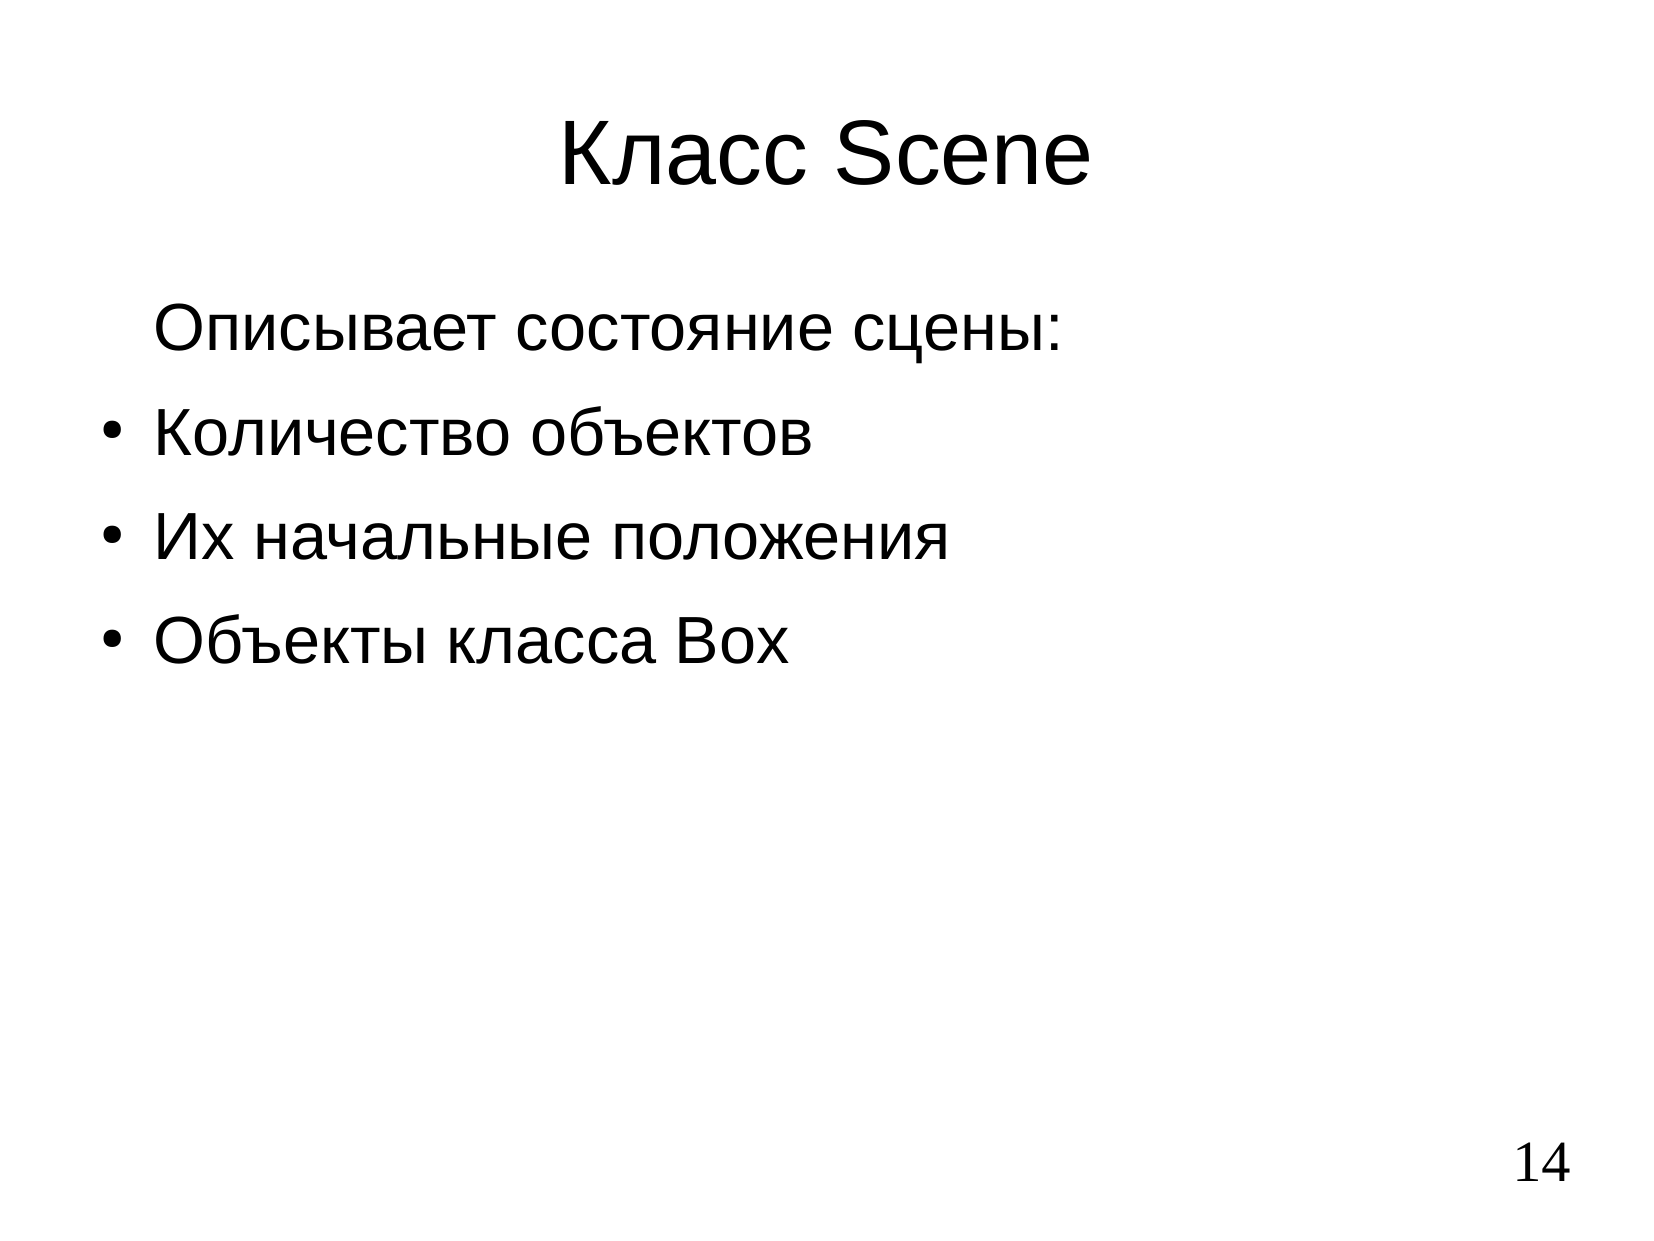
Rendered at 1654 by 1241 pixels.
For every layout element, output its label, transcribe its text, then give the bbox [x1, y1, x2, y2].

list Описывает состояние сцены: Количество объектов Их начальные положения Объекты класса Box [82, 290, 1571, 1010]
title Класс Scene [82, 49, 1571, 257]
